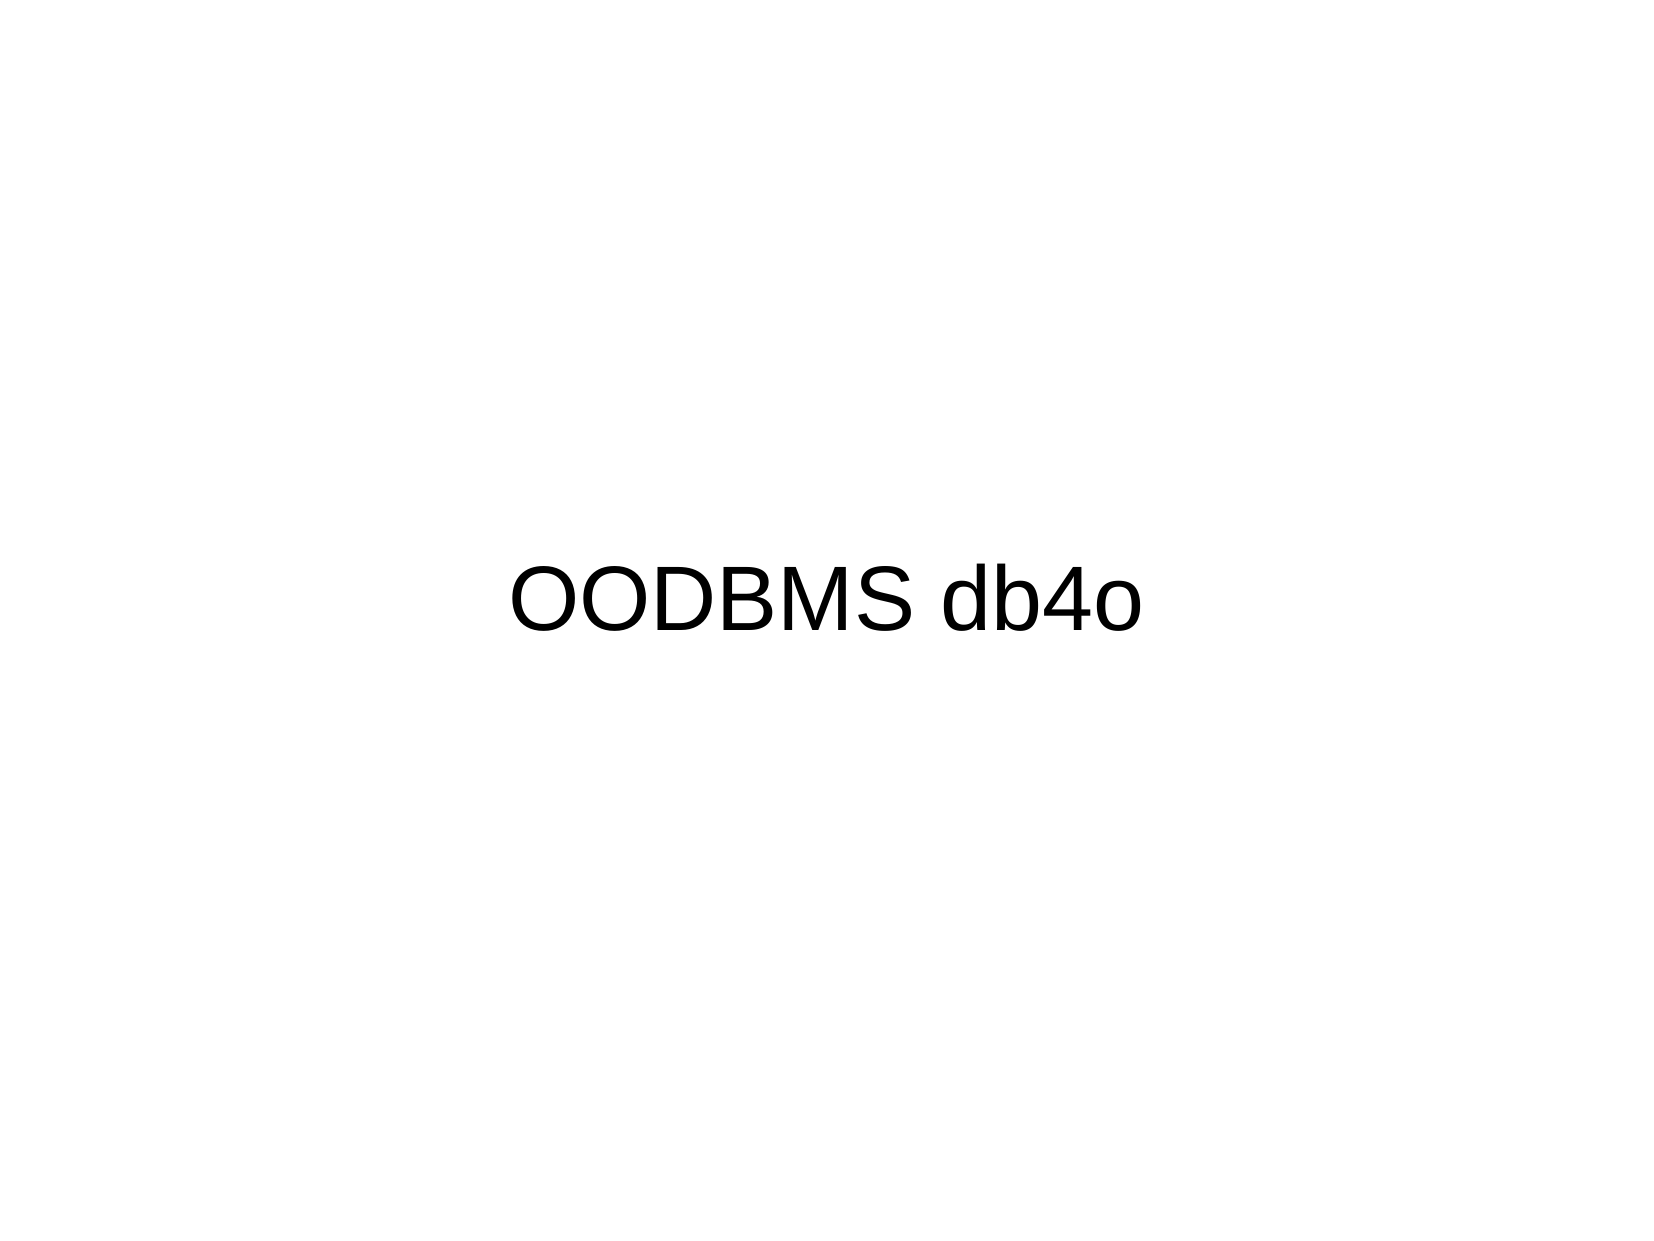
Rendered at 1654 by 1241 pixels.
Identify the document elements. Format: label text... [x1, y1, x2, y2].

title OODBMS db4o [82, 56, 1571, 1142]
